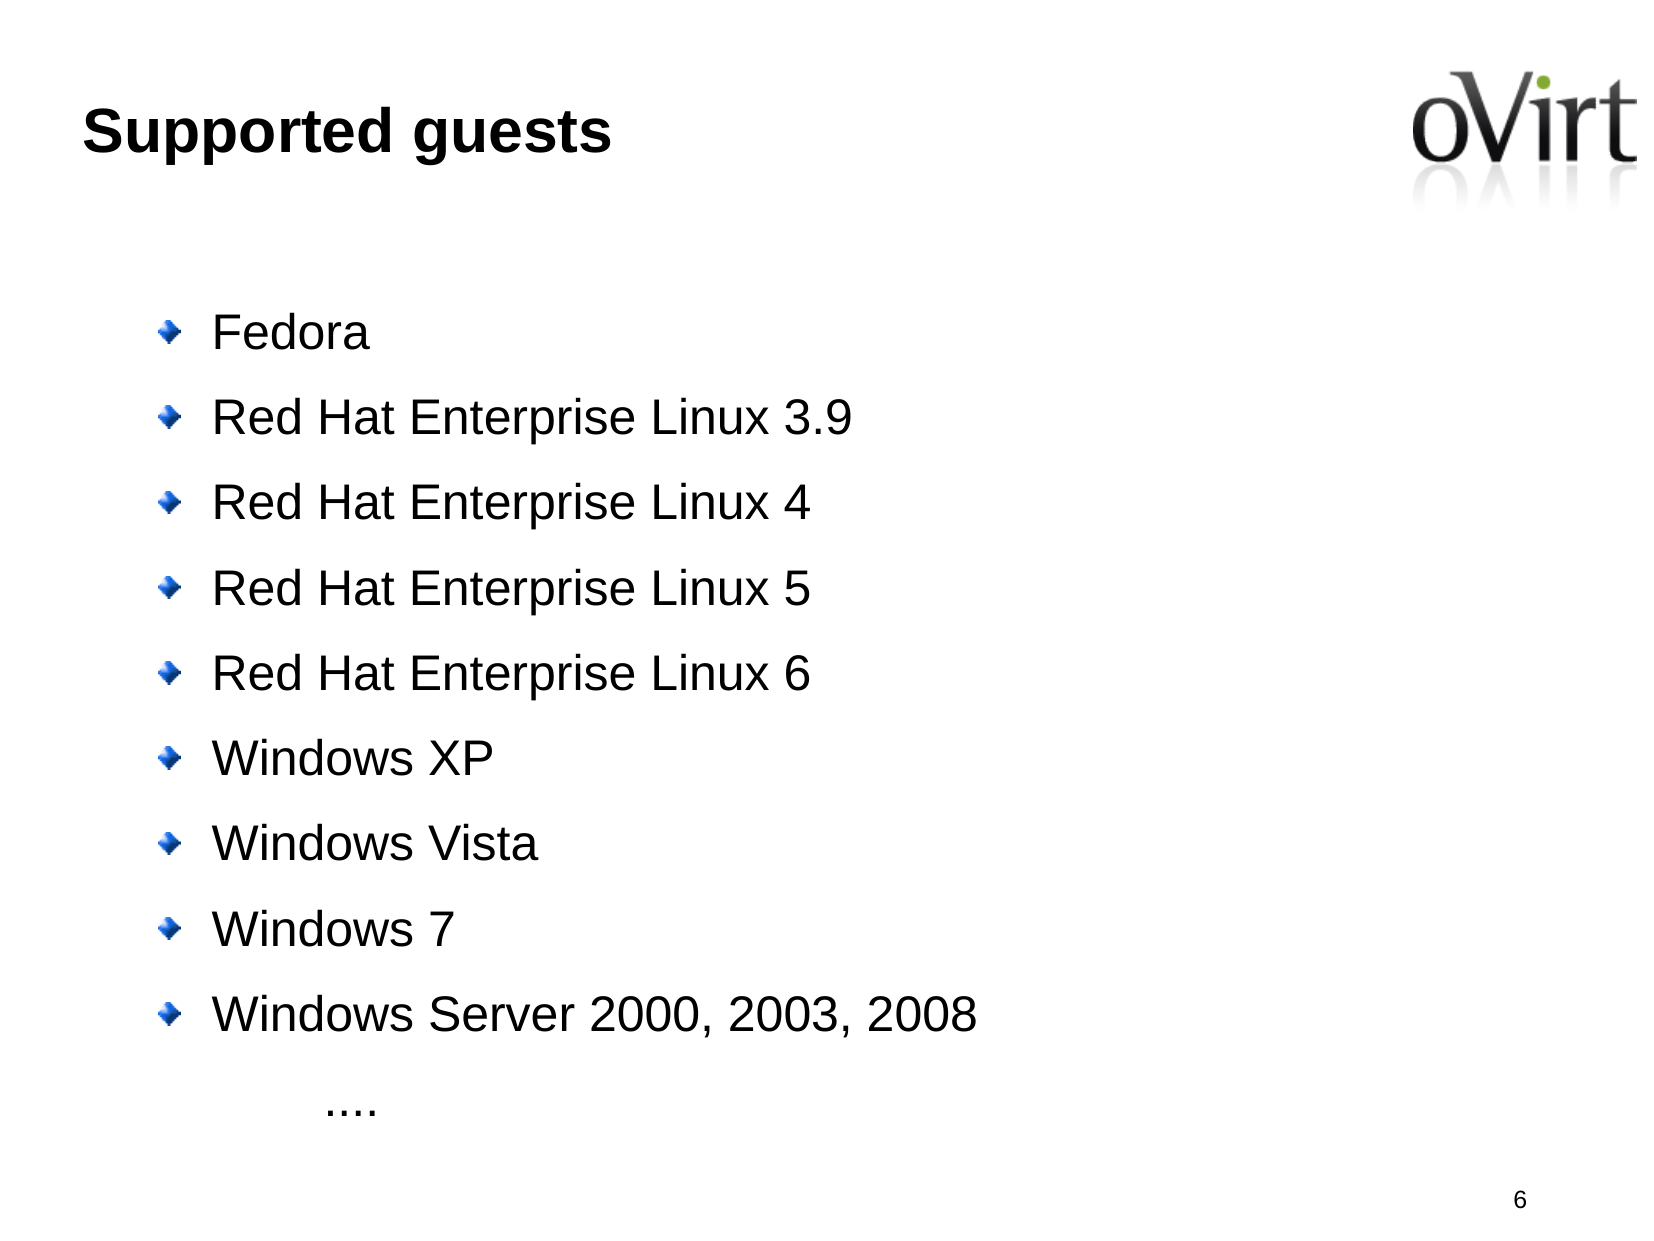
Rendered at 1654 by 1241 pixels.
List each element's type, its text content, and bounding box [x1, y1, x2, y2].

picture [1413, 63, 1637, 212]
title Supported guests [82, 37, 1303, 226]
list Fedora Red Hat Enterprise Linux 3.9 Red Hat Enterprise Linux 4 Red Hat Enterprise Linux 5 Red Hat Enterprise Linux 6 Windows XP Windows Vista Windows 7 Windows Server 2000, 2003, 2008 .... [140, 303, 1407, 1241]
